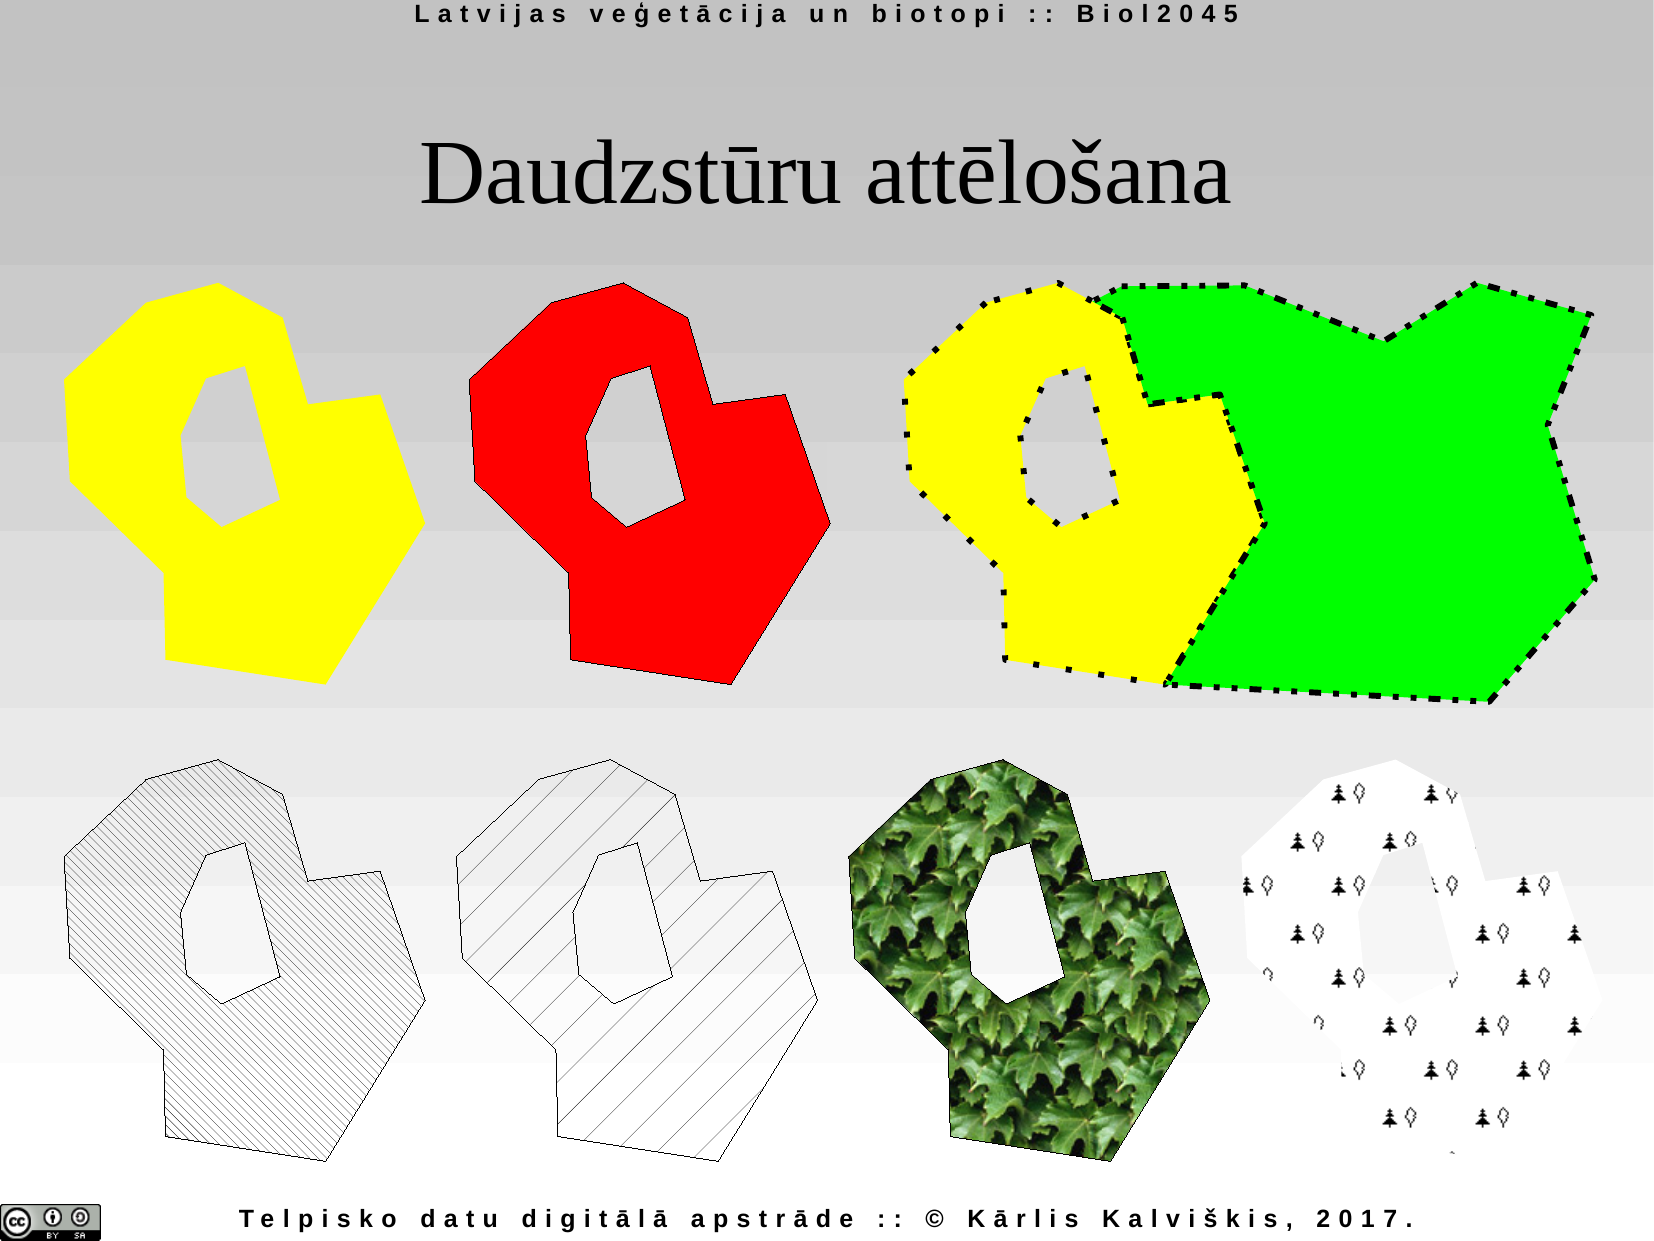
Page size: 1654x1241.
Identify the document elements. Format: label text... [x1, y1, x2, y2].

title Daudzstūru attēlošana [29, 49, 1625, 296]
text_box [469, 282, 831, 685]
text_box [64, 282, 426, 685]
text_box [1241, 759, 1603, 1162]
text_box [848, 759, 1210, 1162]
text_box [903, 282, 1595, 702]
text_box [456, 759, 818, 1162]
text_box [64, 759, 426, 1162]
picture [0, 0, 1654, 1241]
